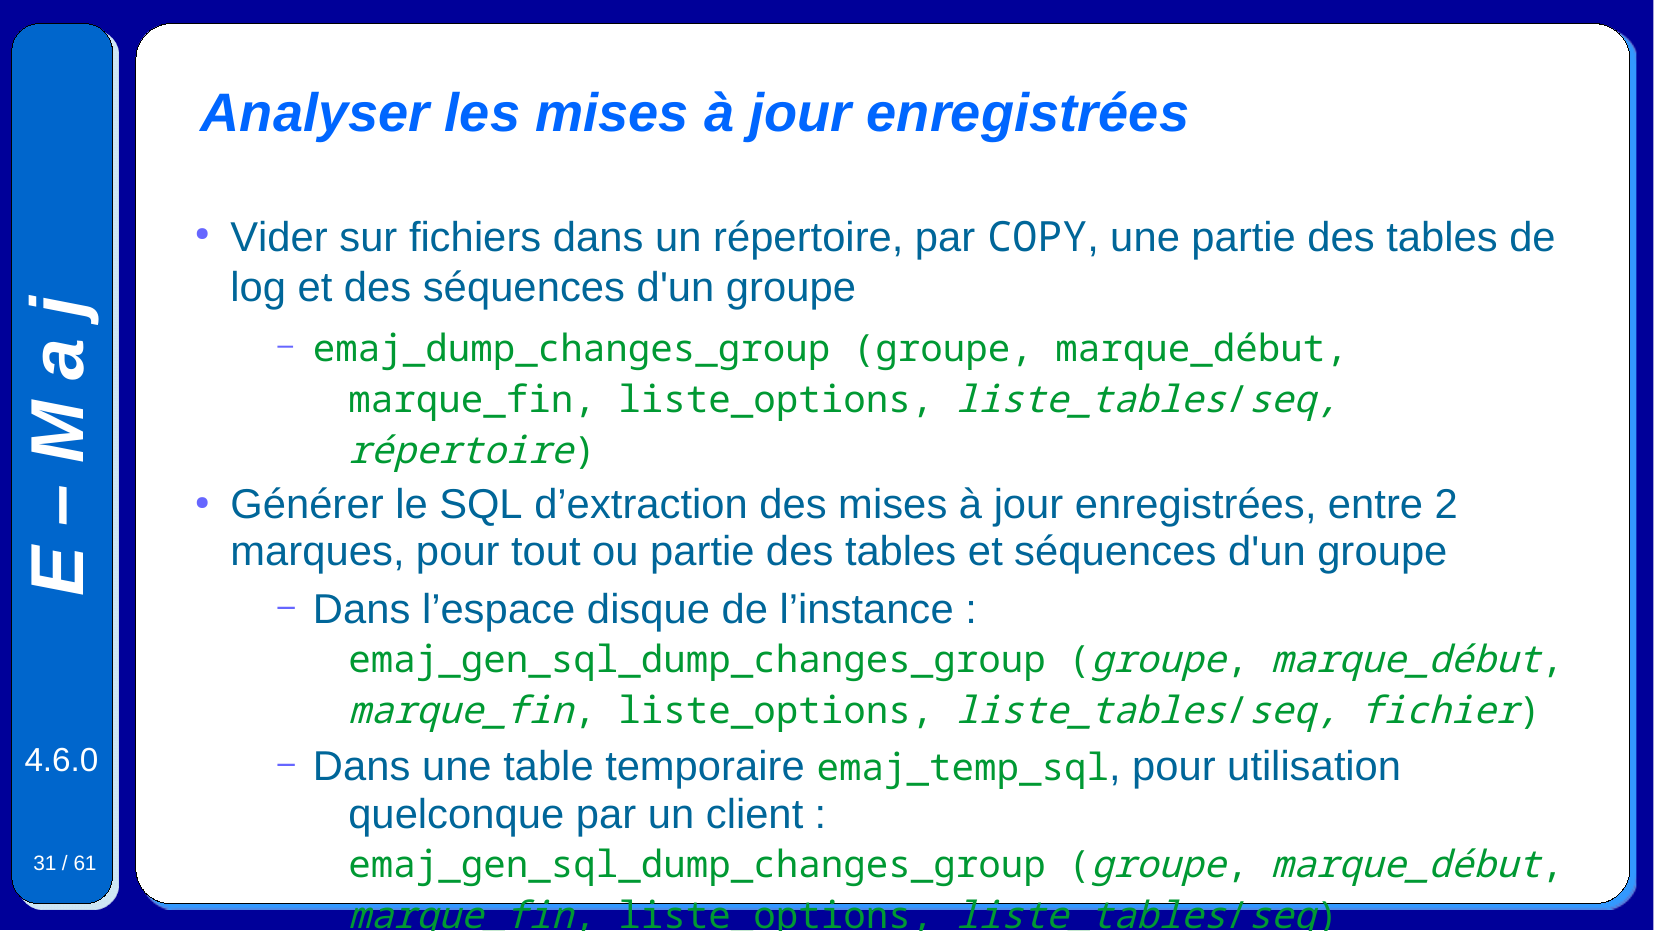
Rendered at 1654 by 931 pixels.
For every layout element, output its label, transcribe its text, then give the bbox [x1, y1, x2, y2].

title Analyser les mises à jour enregistrées [200, 34, 1575, 191]
list Vider sur fichiers dans un répertoire, par COPY, une partie des tables de log et des séquences d'un groupe emaj_dump_changes_group (groupe, marque_début, marque_fin, liste_options, liste_tables/seq, répertoire) Générer le SQL d’extraction des mises à jour enregistrées, entre 2 marques, pour tout ou partie des tables et séquences d'un groupe Dans l’espace disque de l’instance : emaj_gen_sql_dump_changes_group (groupe, marque_début, marque_fin, liste_options, liste_tables/seq, fichier) Dans une table temporaire emaj_temp_sql, pour utilisation quelconque par un client : emaj_gen_sql_dump_changes_group (groupe, marque_début, marque_fin, liste_options, liste_tables/seq) [177, 206, 1587, 881]
